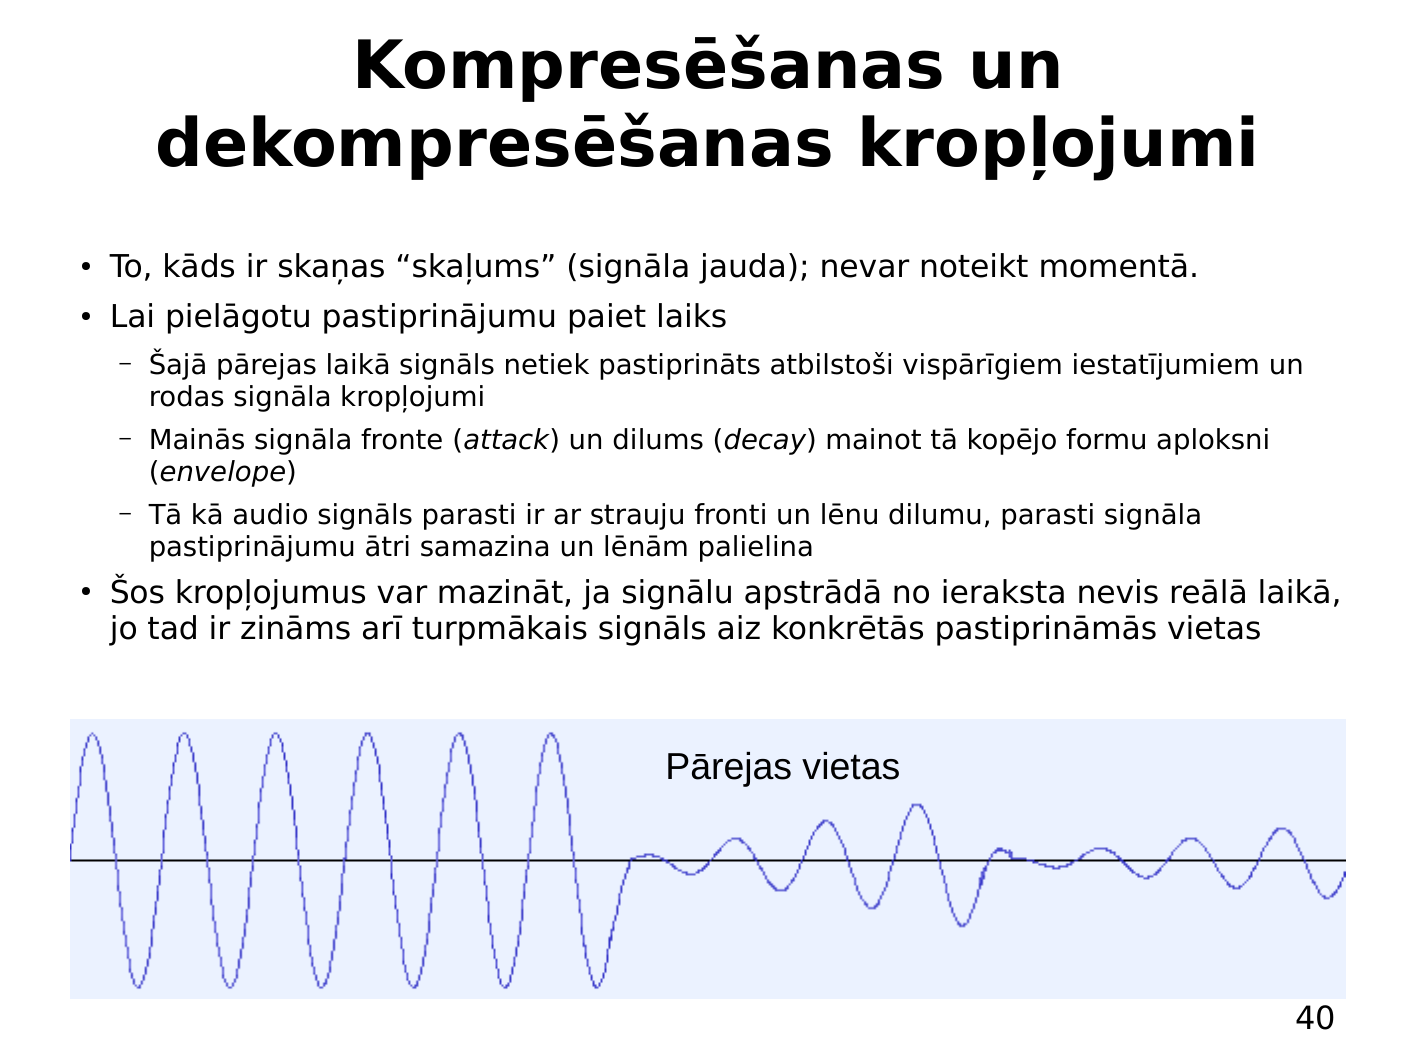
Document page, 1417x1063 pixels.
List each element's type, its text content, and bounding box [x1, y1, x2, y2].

text_box Pārejas vietas [650, 738, 916, 796]
list To, kāds ir skaņas “skaļums” (signāla jauda); nevar noteikt momentā. Lai pielāgotu pastiprinājumu paiet laiks Šajā pārejas laikā signāls netiek pastiprināts atbilstoši vispārīgiem iestatījumiem un rodas signāla kropļojumi Mainās signāla fronte (attack) un dilums (decay) mainot tā kopējo formu aploksni (envelope) Tā kā audio signāls parasti ir ar strauju fronti un lēnu dilumu, parasti signāla pastiprinājumu ātri samazina un lēnām palielina Šos kropļojumus var mazināt, ja signālu apstrādā no ieraksta nevis reālā laikā, jo tad ir zināms arī turpmākais signāls aiz konkrētās pastiprināmās vietas [70, 248, 1346, 680]
title Kompresēšanas un dekompresēšanas kropļojumi [70, 26, 1346, 183]
picture [70, 719, 1346, 999]
